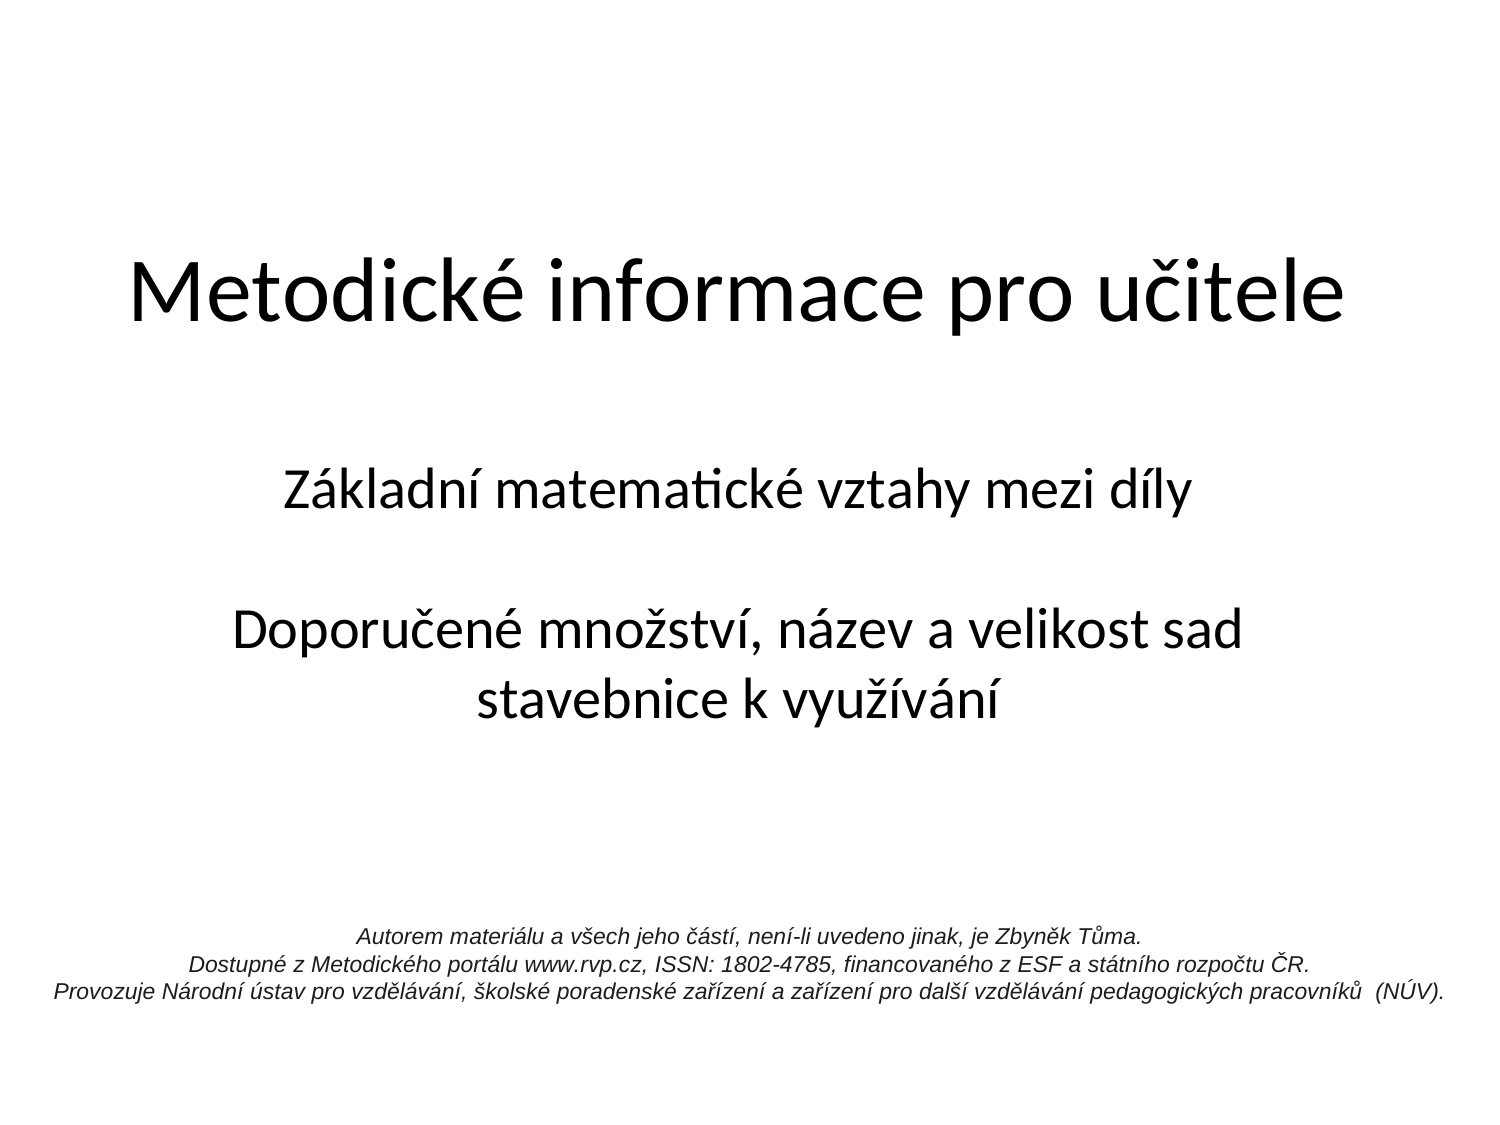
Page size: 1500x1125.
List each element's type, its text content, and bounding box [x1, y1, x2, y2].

title Metodické informace pro učitele Základní matematické vztahy mezi díly Doporučené množství, název a velikost sad stavebnice k využívání [100, 222, 1376, 808]
text_box Autorem materiálu a všech jeho částí, není-li uvedeno jinak, je Zbyněk Tůma. Dostupné z Metodického portálu www.rvp.cz, ISSN: 1802-4785, financovaného z ESF a státního rozpočtu ČR. Provozuje Národní ústav pro vzdělávání, školské poradenské zařízení a zařízení pro další vzdělávání pedagogických pracovníků (NÚV). [0, 914, 1500, 1012]
